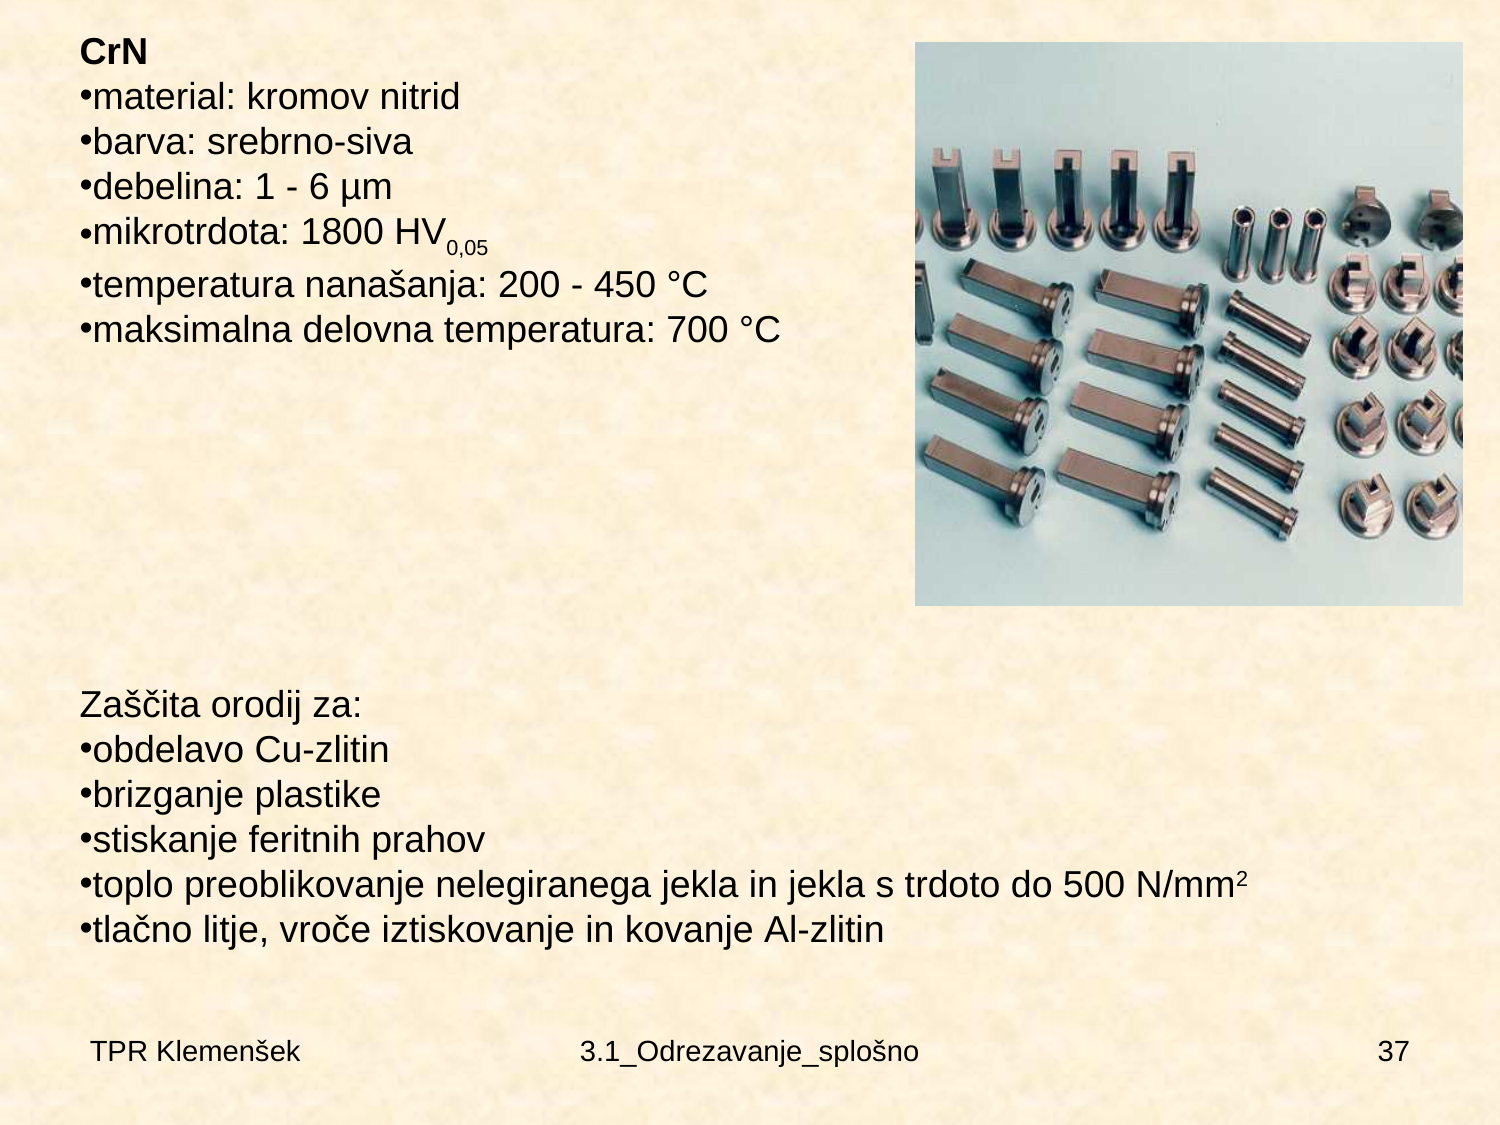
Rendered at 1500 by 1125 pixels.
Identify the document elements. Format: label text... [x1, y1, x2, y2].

table_header [1385, 19, 1500, 1125]
picture [0, 0, 1500, 1125]
text_box 3.1_Odrezavanje_splošno [512, 1024, 988, 1103]
text_box TPR Klemenšek [74, 1024, 426, 1103]
table_cell Zaščita orodij za: obdelavo Cu-zlitin brizganje plastike stiskanje feritnih prahov toplo preoblikovanje nelegiranega jekla in jekla s trdoto do 500 N/mm2 tlačno litje, vroče iztiskovanje in kovanje Al-zlitin [65, 357, 1385, 1125]
table_header CrN material: kromov nitrid barva: srebrno-siva debelina: 1 - 6 µm mikrotrdota: 1800 HV0,05 temperatura nanašanja: 200 - 450 °C maksimalna delovna temperatura: 700 °C [65, 19, 1385, 357]
text_box <number> [1074, 1024, 1426, 1103]
picture [915, 42, 1463, 606]
